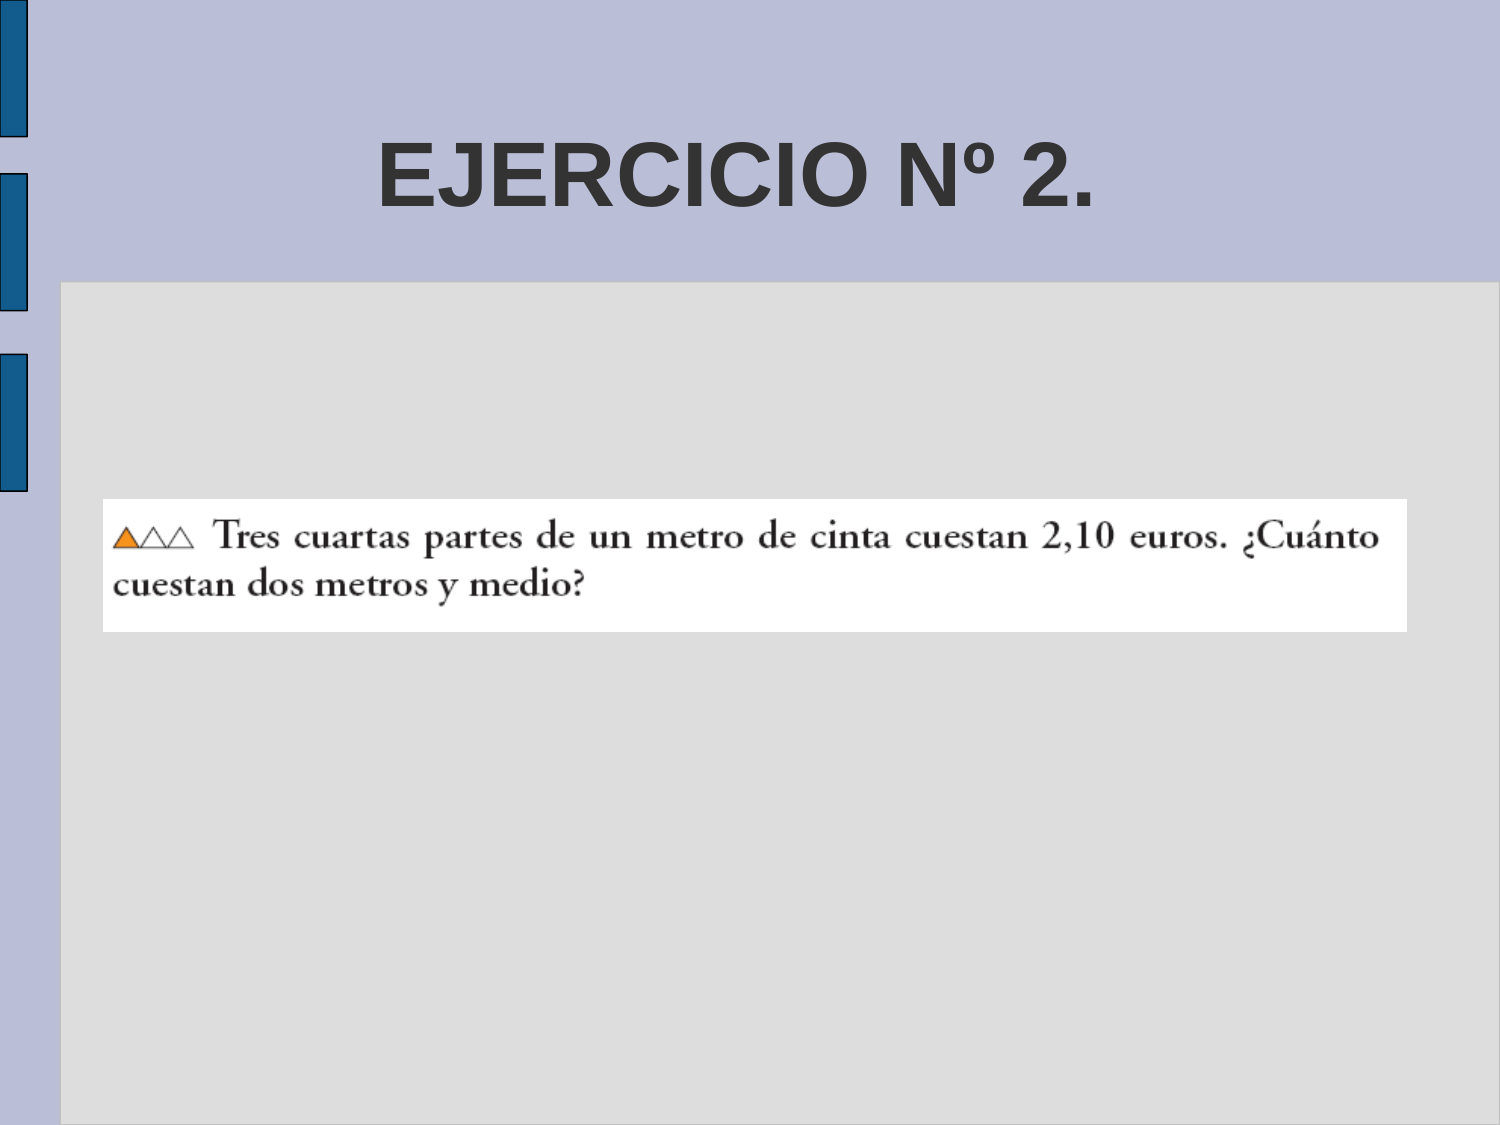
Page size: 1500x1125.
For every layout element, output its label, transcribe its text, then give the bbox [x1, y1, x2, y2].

title EJERCICIO Nº 2. [110, 80, 1391, 271]
picture [103, 499, 1407, 632]
